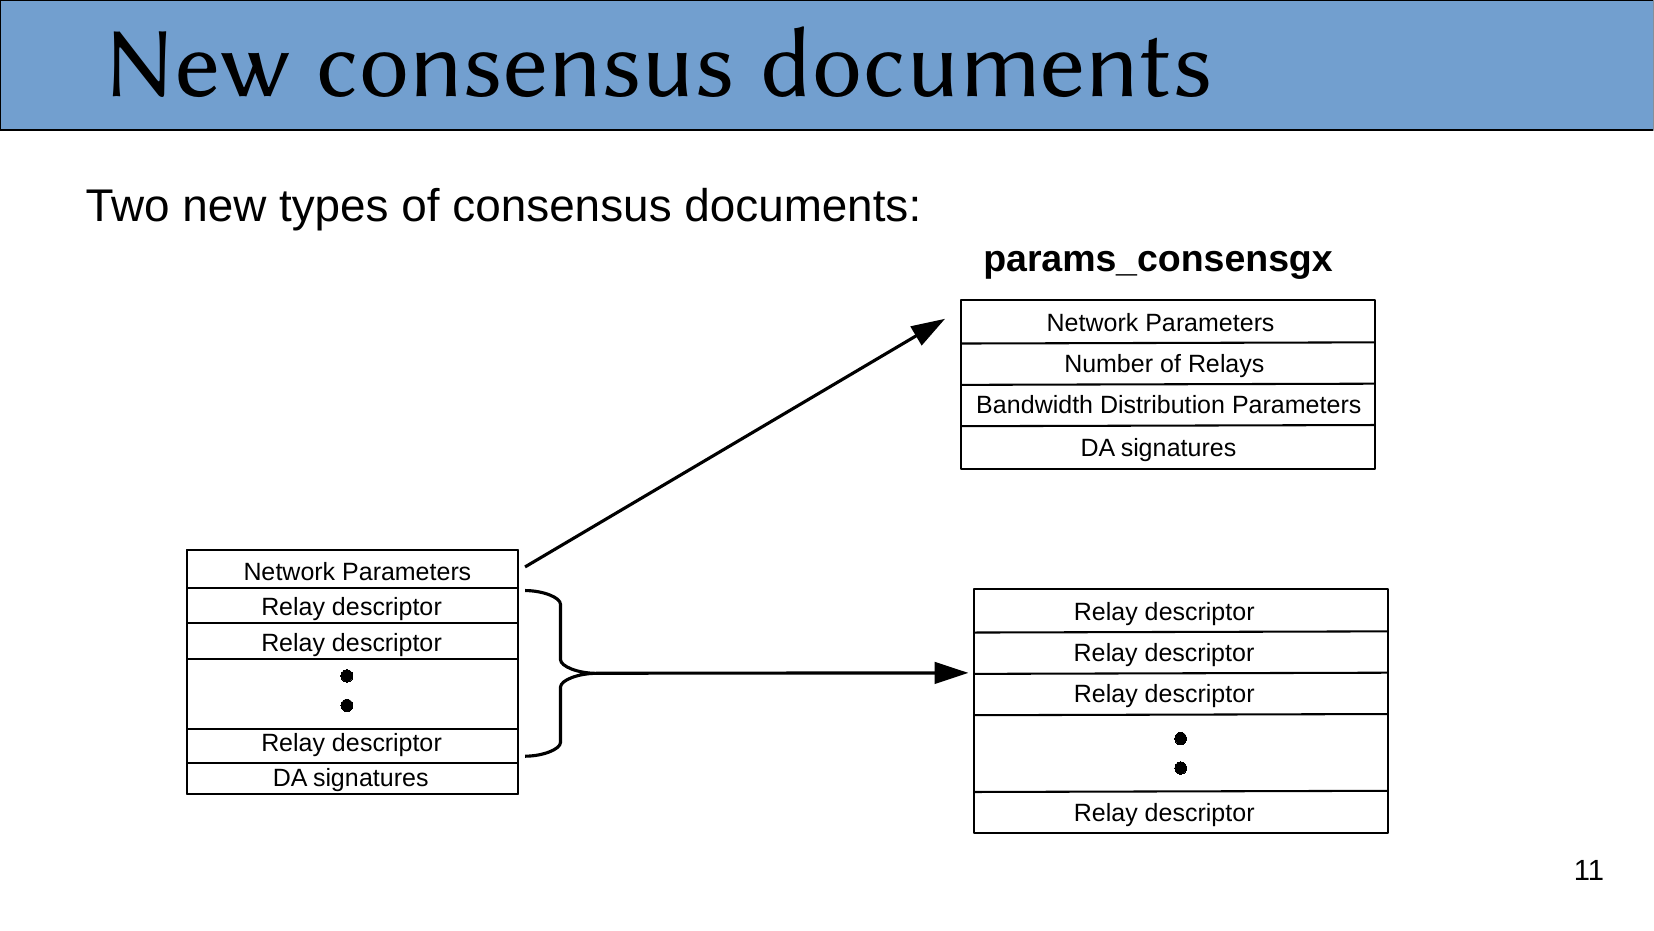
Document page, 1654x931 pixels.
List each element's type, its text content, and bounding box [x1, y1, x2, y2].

text_box Network Parameters [1031, 301, 1299, 349]
text_box Two new types of consensus documents: [70, 172, 957, 272]
text_box params_consensgx [968, 230, 1441, 288]
text_box [187, 624, 246, 658]
text_box [187, 660, 519, 728]
text_box Network Parameters [228, 550, 524, 593]
text_box Number of Relays [1049, 342, 1381, 383]
text_box Relay descriptor [246, 621, 542, 664]
text_box Bandwidth Distribution Parameters [961, 383, 1399, 483]
text_box Relay descriptor [968, 790, 1400, 839]
text_box [960, 299, 1375, 469]
text_box Relay descriptor [968, 590, 1400, 638]
text_box DA signatures [1065, 426, 1252, 470]
text_box Relay descriptor [246, 721, 542, 765]
text_box [187, 730, 246, 762]
text_box [973, 721, 1388, 790]
text_box [187, 589, 246, 622]
text_box Relay descriptor [968, 638, 1400, 672]
text_box [188, 764, 258, 793]
text_box DA signatures [258, 756, 554, 800]
text_box Relay descriptor [246, 585, 542, 621]
text_box 11 [1559, 846, 1642, 928]
text_box DA Signatures [554, 756, 561, 799]
text_box [0, 0, 88, 130]
text_box [188, 551, 228, 587]
text_box New consensus documents [88, 0, 1654, 131]
text_box Relay descriptor [968, 672, 1400, 721]
